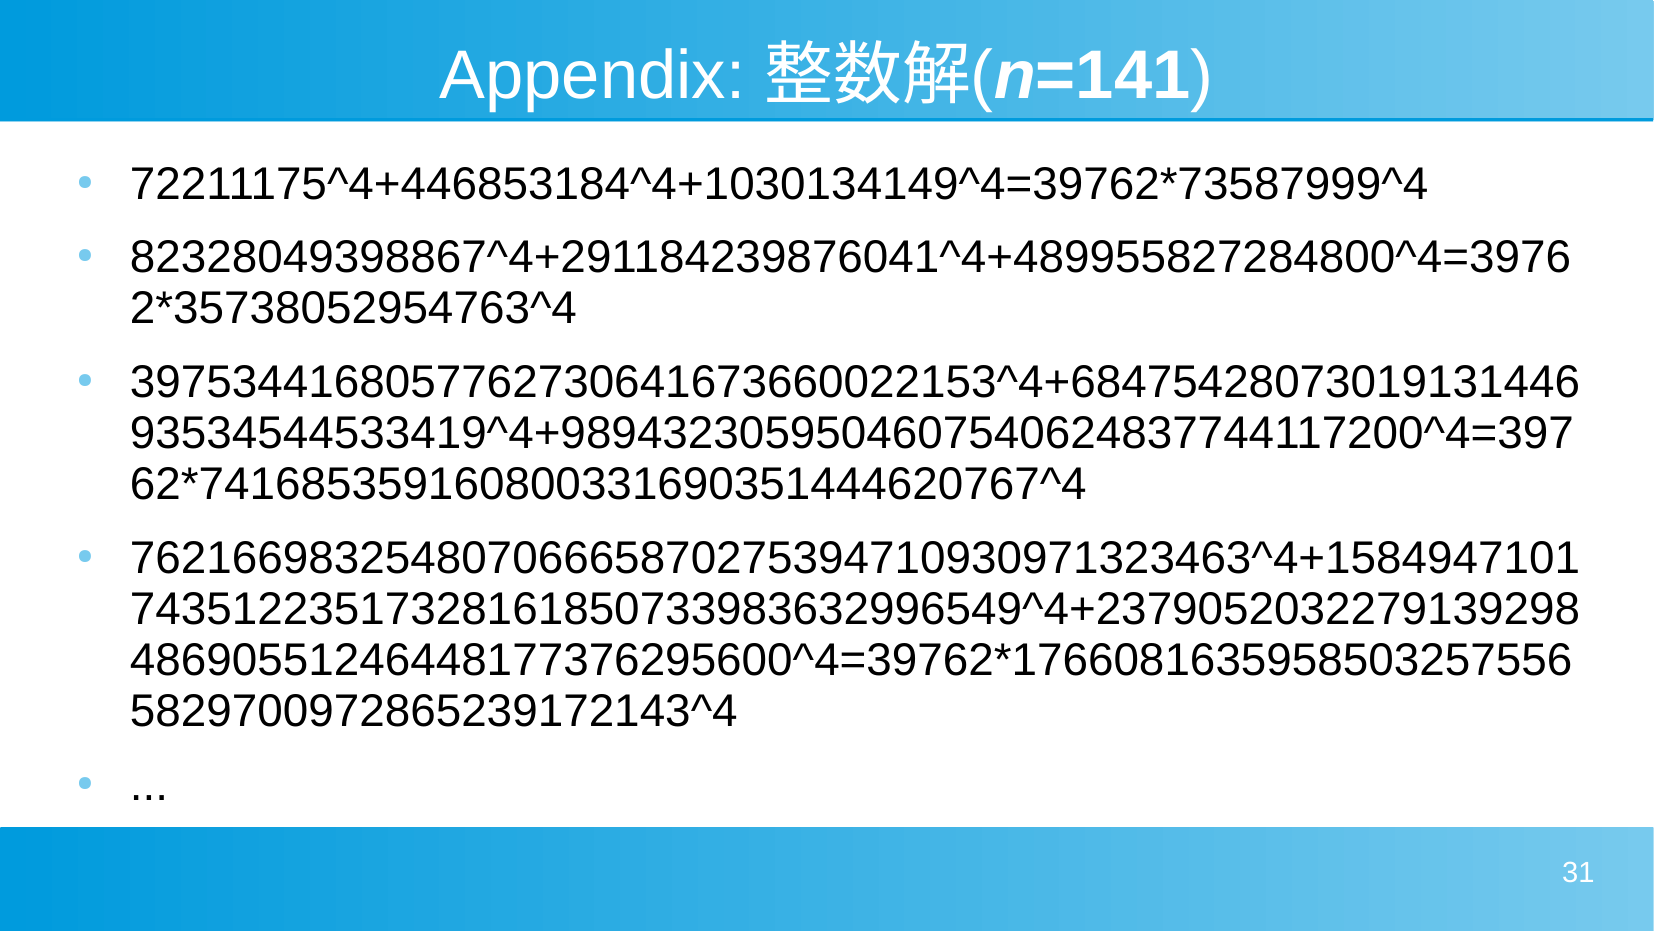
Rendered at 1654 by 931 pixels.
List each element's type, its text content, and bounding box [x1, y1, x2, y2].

title Appendix: 整数解(n=141) [59, 29, 1595, 108]
list 72211175^4+446853184^4+1030134149^4=39762*73587999^4 82328049398867^4+291184239876041^4+489955827284800^4=39762*35738052954763^4 3975344168057762730641673660022153^4+6847542807301913144693534544533419^4+9894323059504607540624837744117200^4=39762*741685359160800331690351444620767^4 76216698325480706665870275394710930971323463^4+158494710174351223517328161850733983632996549^4+237905203227913929848690551246448177376295600^4=39762*17660816359585032575565829700972865239172143^4 ... [59, 121, 1595, 857]
